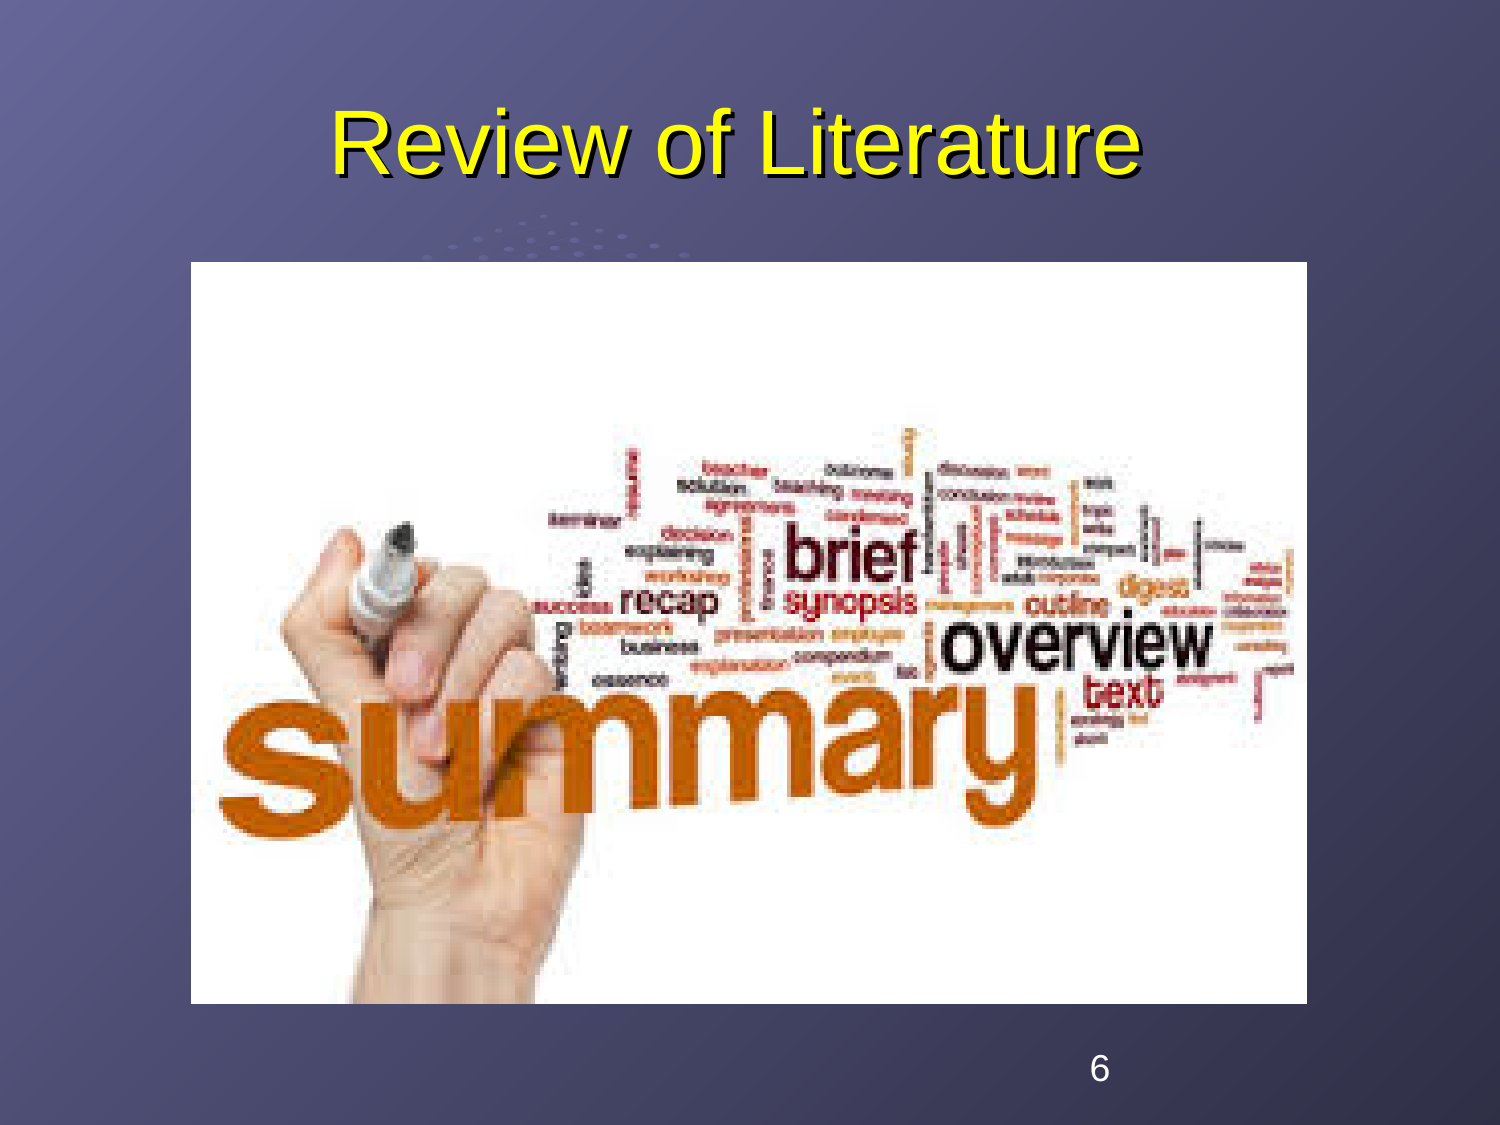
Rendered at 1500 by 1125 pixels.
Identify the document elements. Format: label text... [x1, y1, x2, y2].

picture [191, 262, 1307, 1005]
title Review of Literature [74, 45, 1423, 231]
